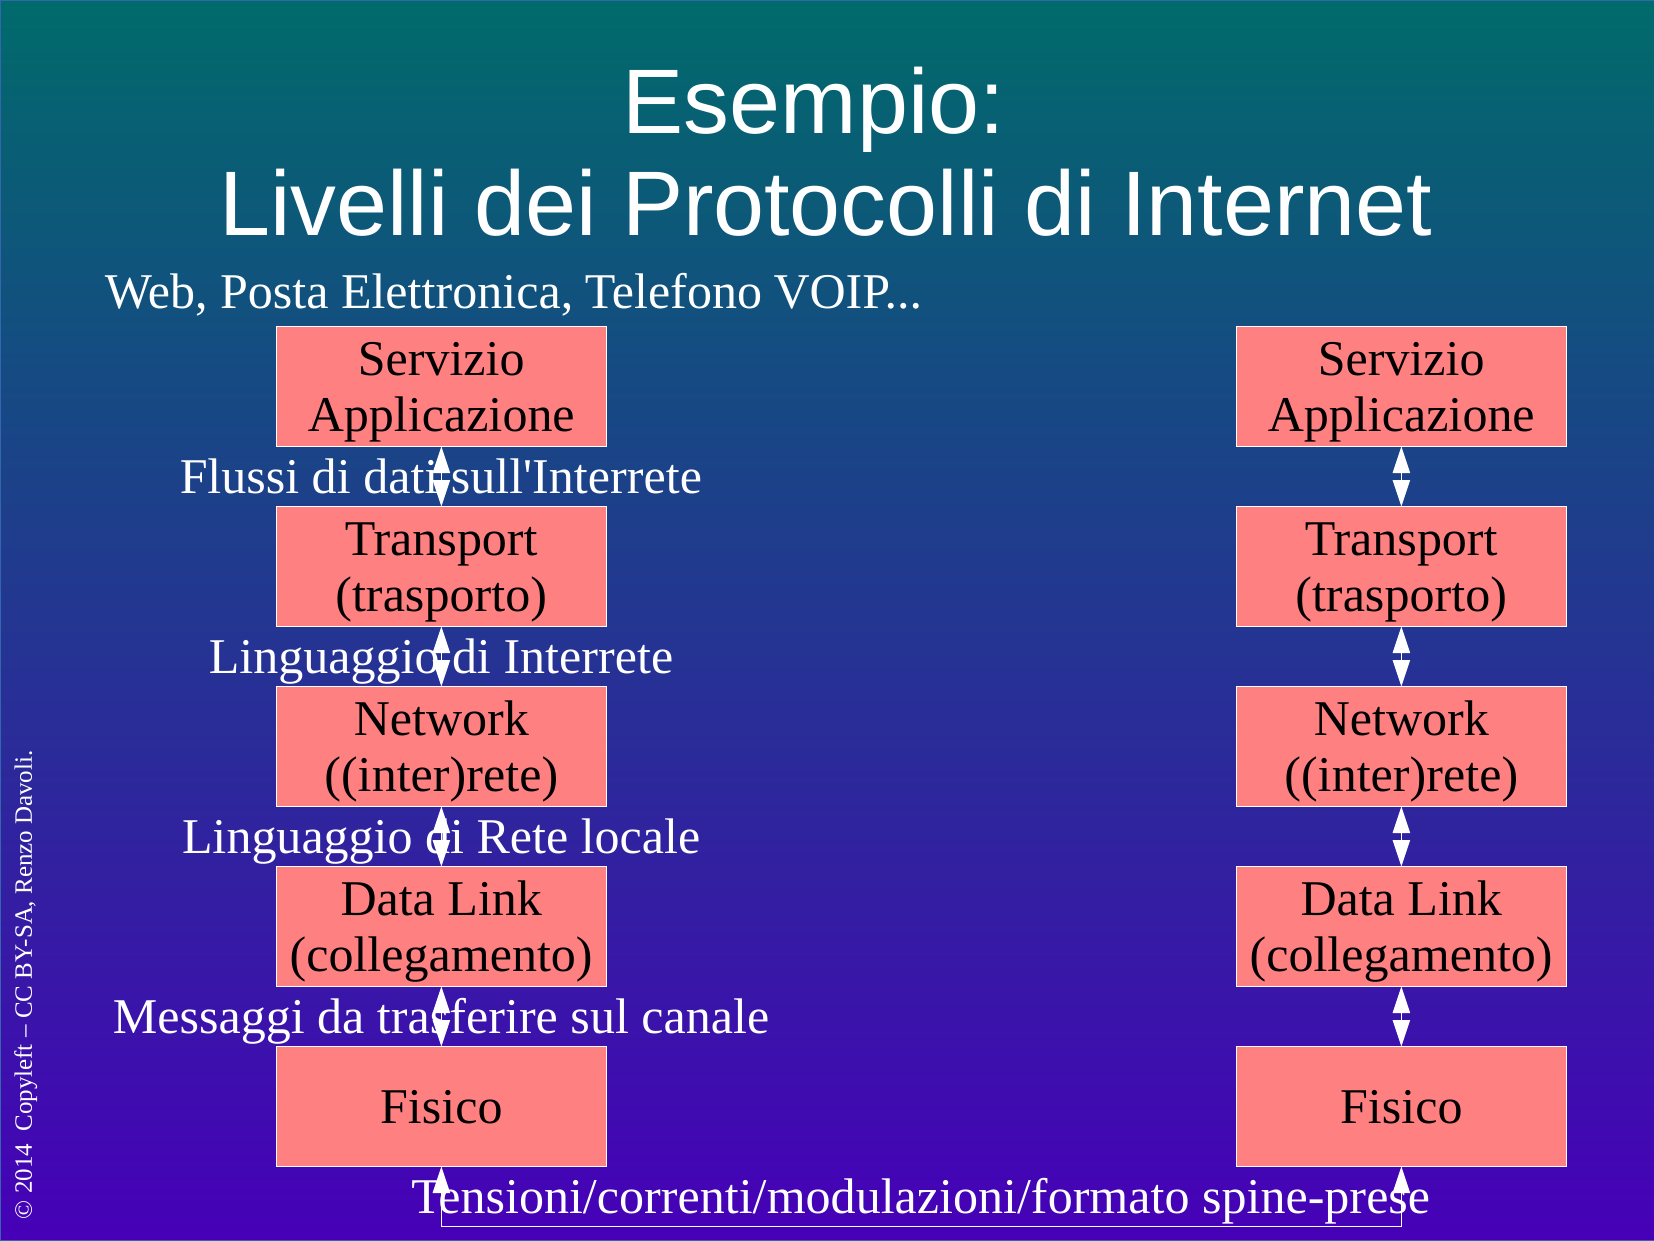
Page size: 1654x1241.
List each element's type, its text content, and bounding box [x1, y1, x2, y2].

text_box Network ((inter)rete) [1236, 686, 1567, 807]
text_box Fisico [276, 1046, 607, 1167]
title Esempio: Livelli dei Protocolli di Internet [82, 49, 1571, 257]
text_box Data Link (collegamento) [276, 866, 607, 987]
text_box Servizio Applicazione [276, 327, 607, 447]
text_box Transport (trasporto) [1236, 506, 1567, 627]
text_box Fisico [1236, 1046, 1567, 1167]
text_box Web, Posta Elettronica, Telefono VOIP... [90, 256, 937, 327]
text_box Transport (trasporto) [276, 506, 607, 627]
text_box Network ((inter)rete) [276, 686, 607, 807]
text_box Servizio Applicazione [1236, 326, 1567, 447]
text_box Data Link (collegamento) [1236, 866, 1567, 987]
